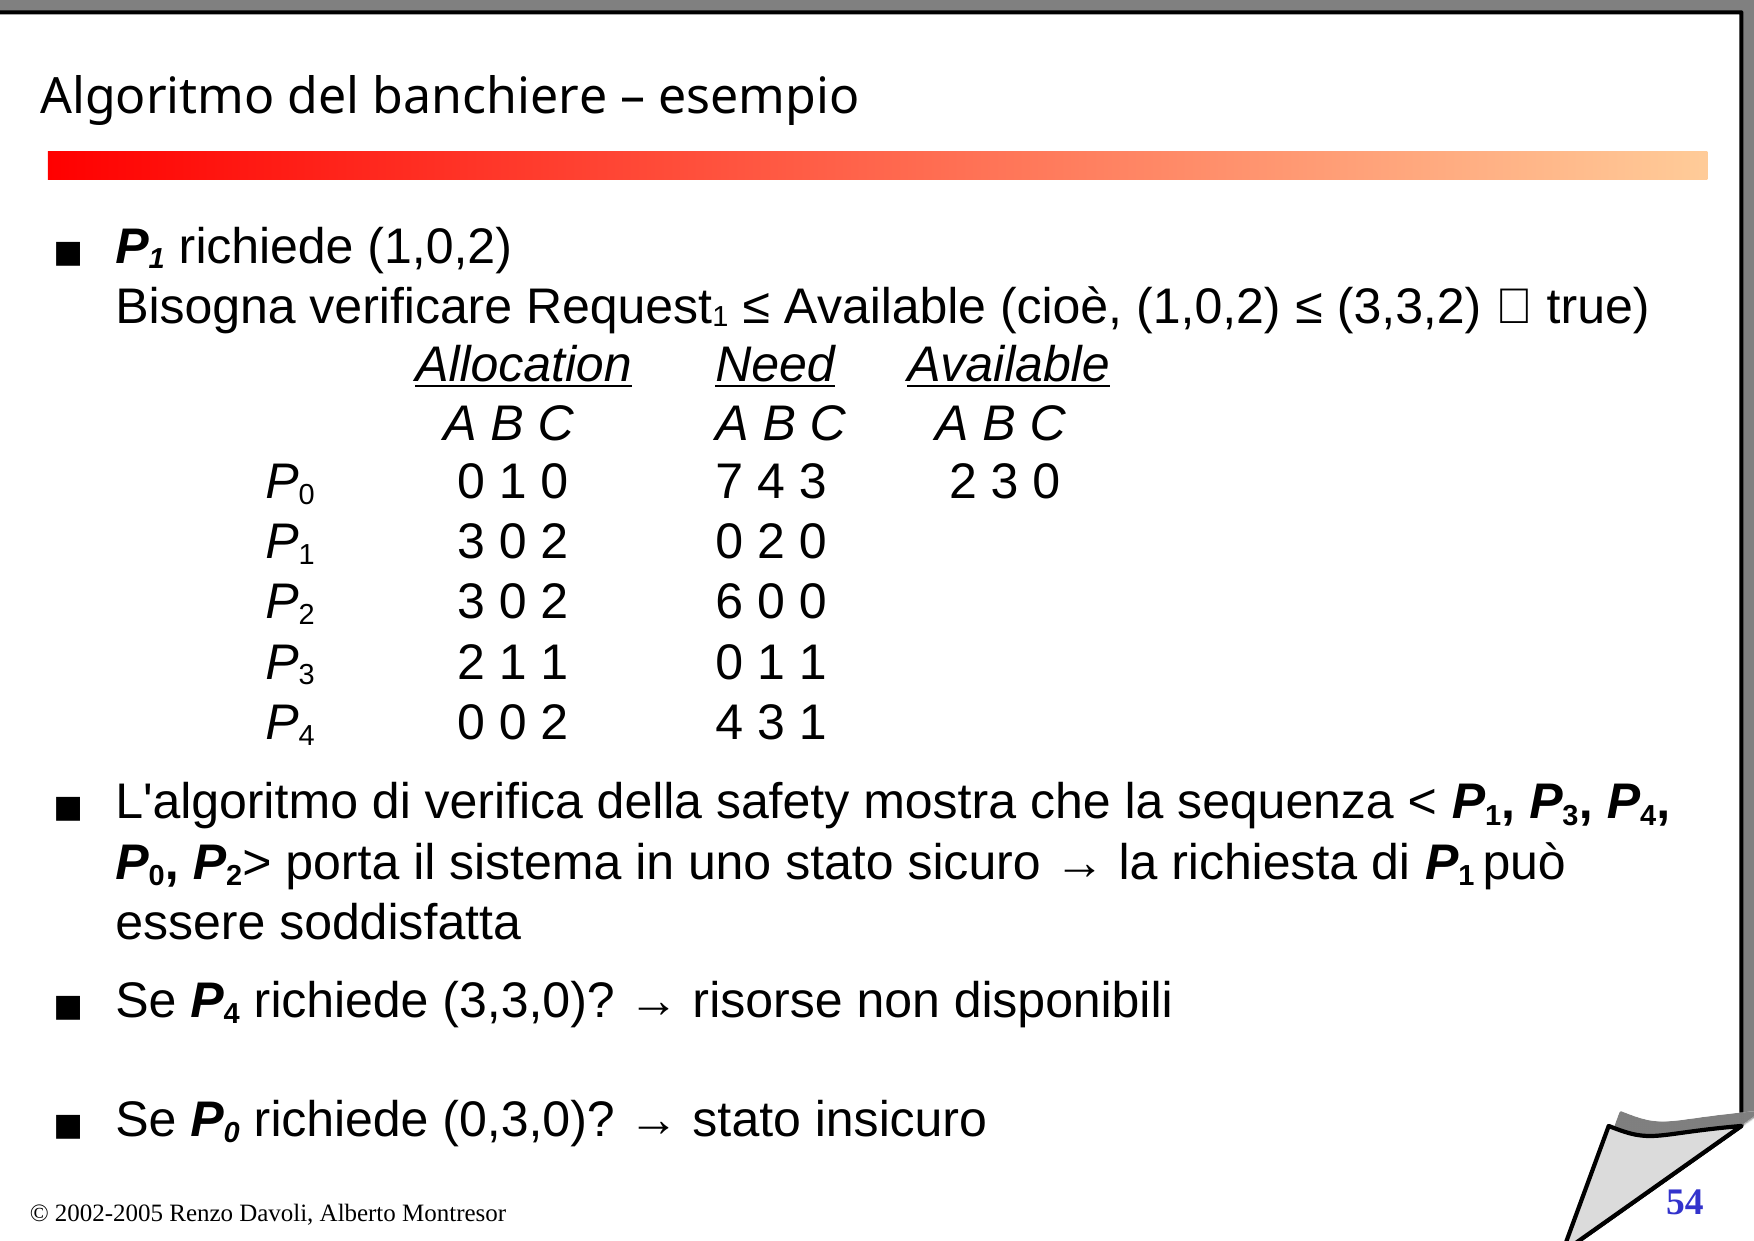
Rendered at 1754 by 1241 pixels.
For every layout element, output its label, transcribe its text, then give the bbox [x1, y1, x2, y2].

text_box q [750, 152, 754, 179]
title Algoritmo del banchiere – esempio [40, 49, 1714, 144]
text_box n P1 richiede (1,0,2) Bisogna verificare Request1 ≤ Available (cioè, (1,0,2) ≤ (3,3,2)  true) Allocation Need Available A B C A B C A B C P0 0 1 0 7 4 3 2 3 0 P1 3 0 2 0 2 0 P2 3 0 2 6 0 0 P3 2 1 1 0 1 1 P4 0 0 2 4 3 1 n L'algoritmo di verifica della safety mostra che la sequenza < P1, P3, P4, P0, P2> porta il sistema in uno stato sicuro → la richiesta di P1 può essere soddisfatta n Se P4 richiede (3,3,0)? → risorse non disponibili n Se P0 richiede (0,3,0)? → stato insicuro [59, 214, 1713, 1200]
